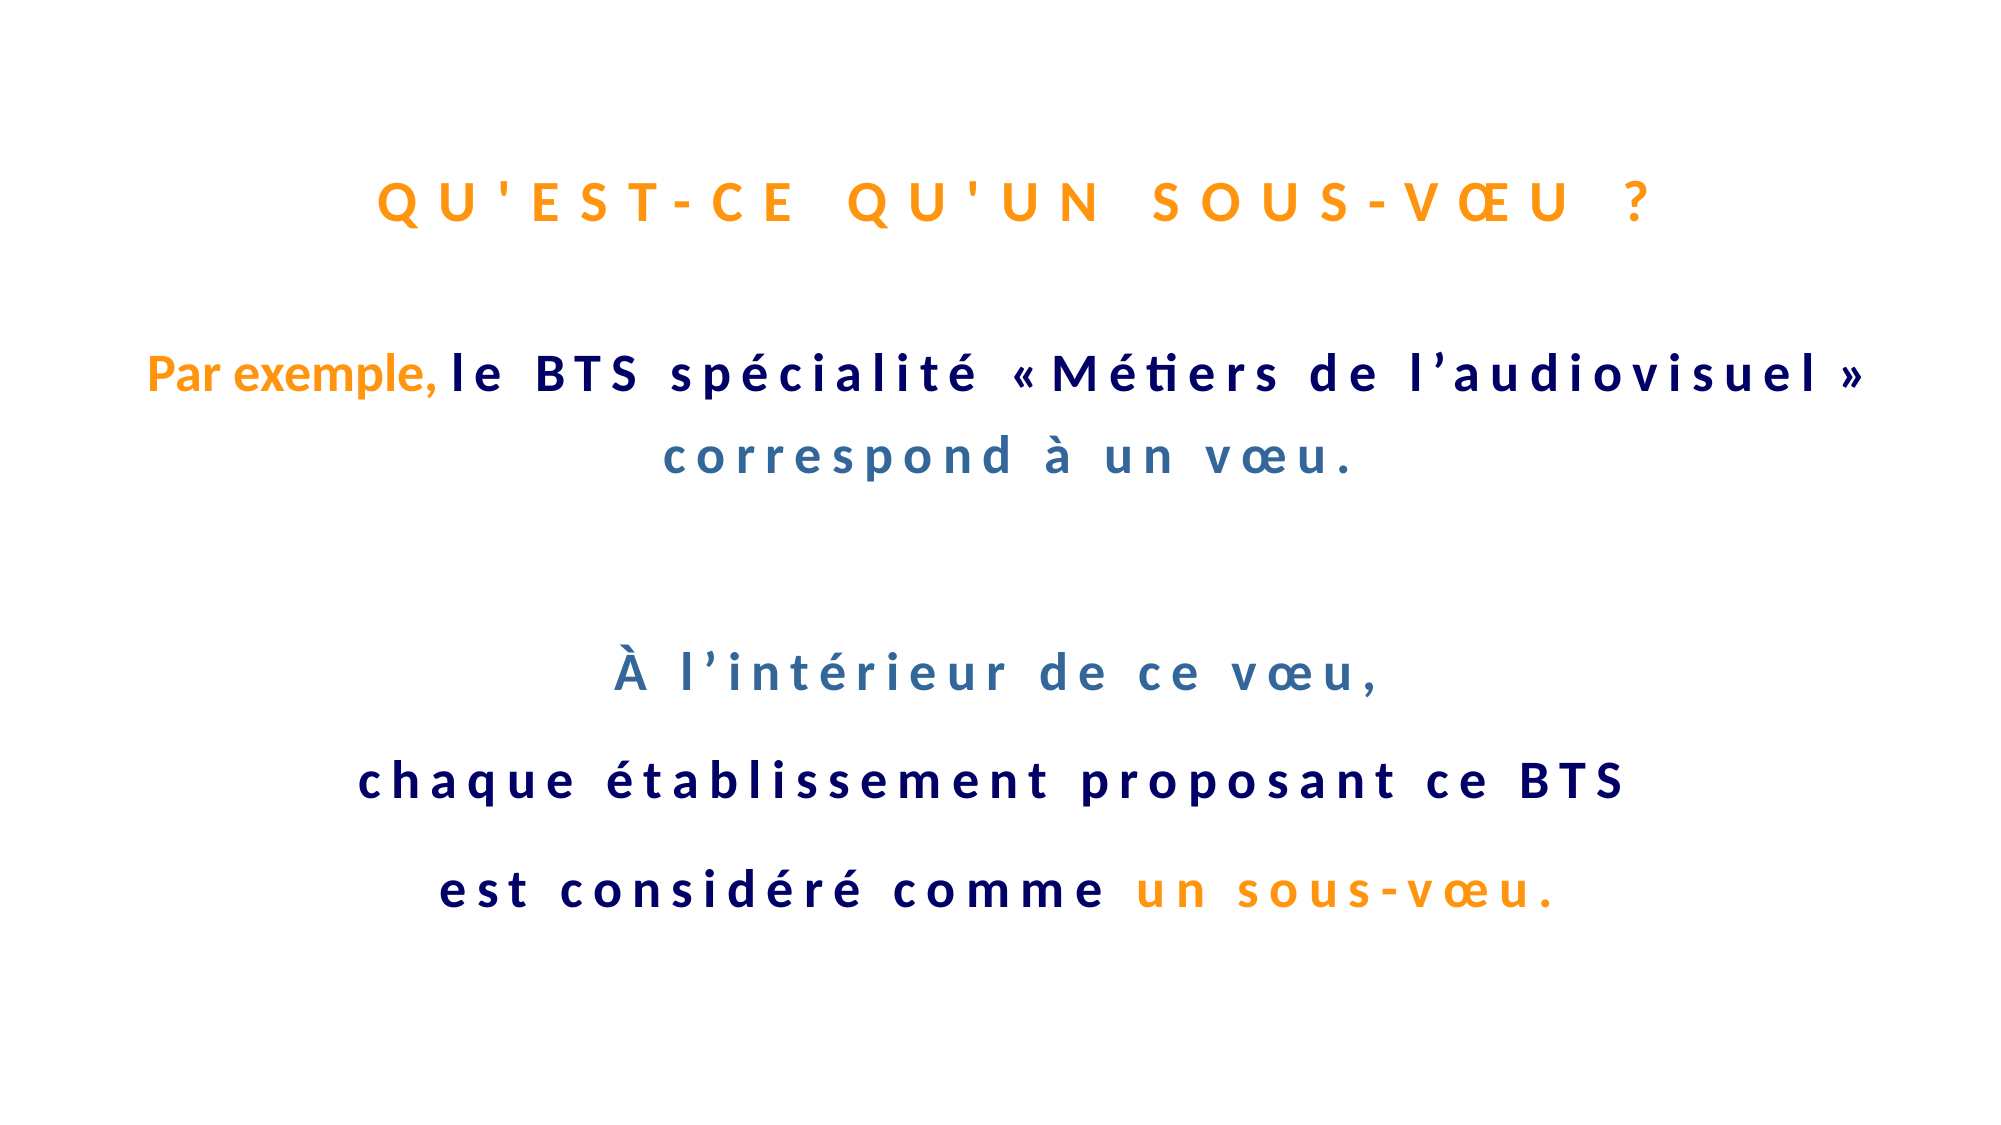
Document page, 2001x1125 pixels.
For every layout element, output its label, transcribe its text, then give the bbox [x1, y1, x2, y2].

text_box QU'EST-CE QU'UN SOUS-VŒU ? Par exemple, le BTS spécialité « Métiers de l’audiovisuel » correspond à un vœu. À l’intérieur de ce vœu, chaque établissement proposant ce BTS est considéré comme un sous-vœu. [94, 81, 1922, 989]
